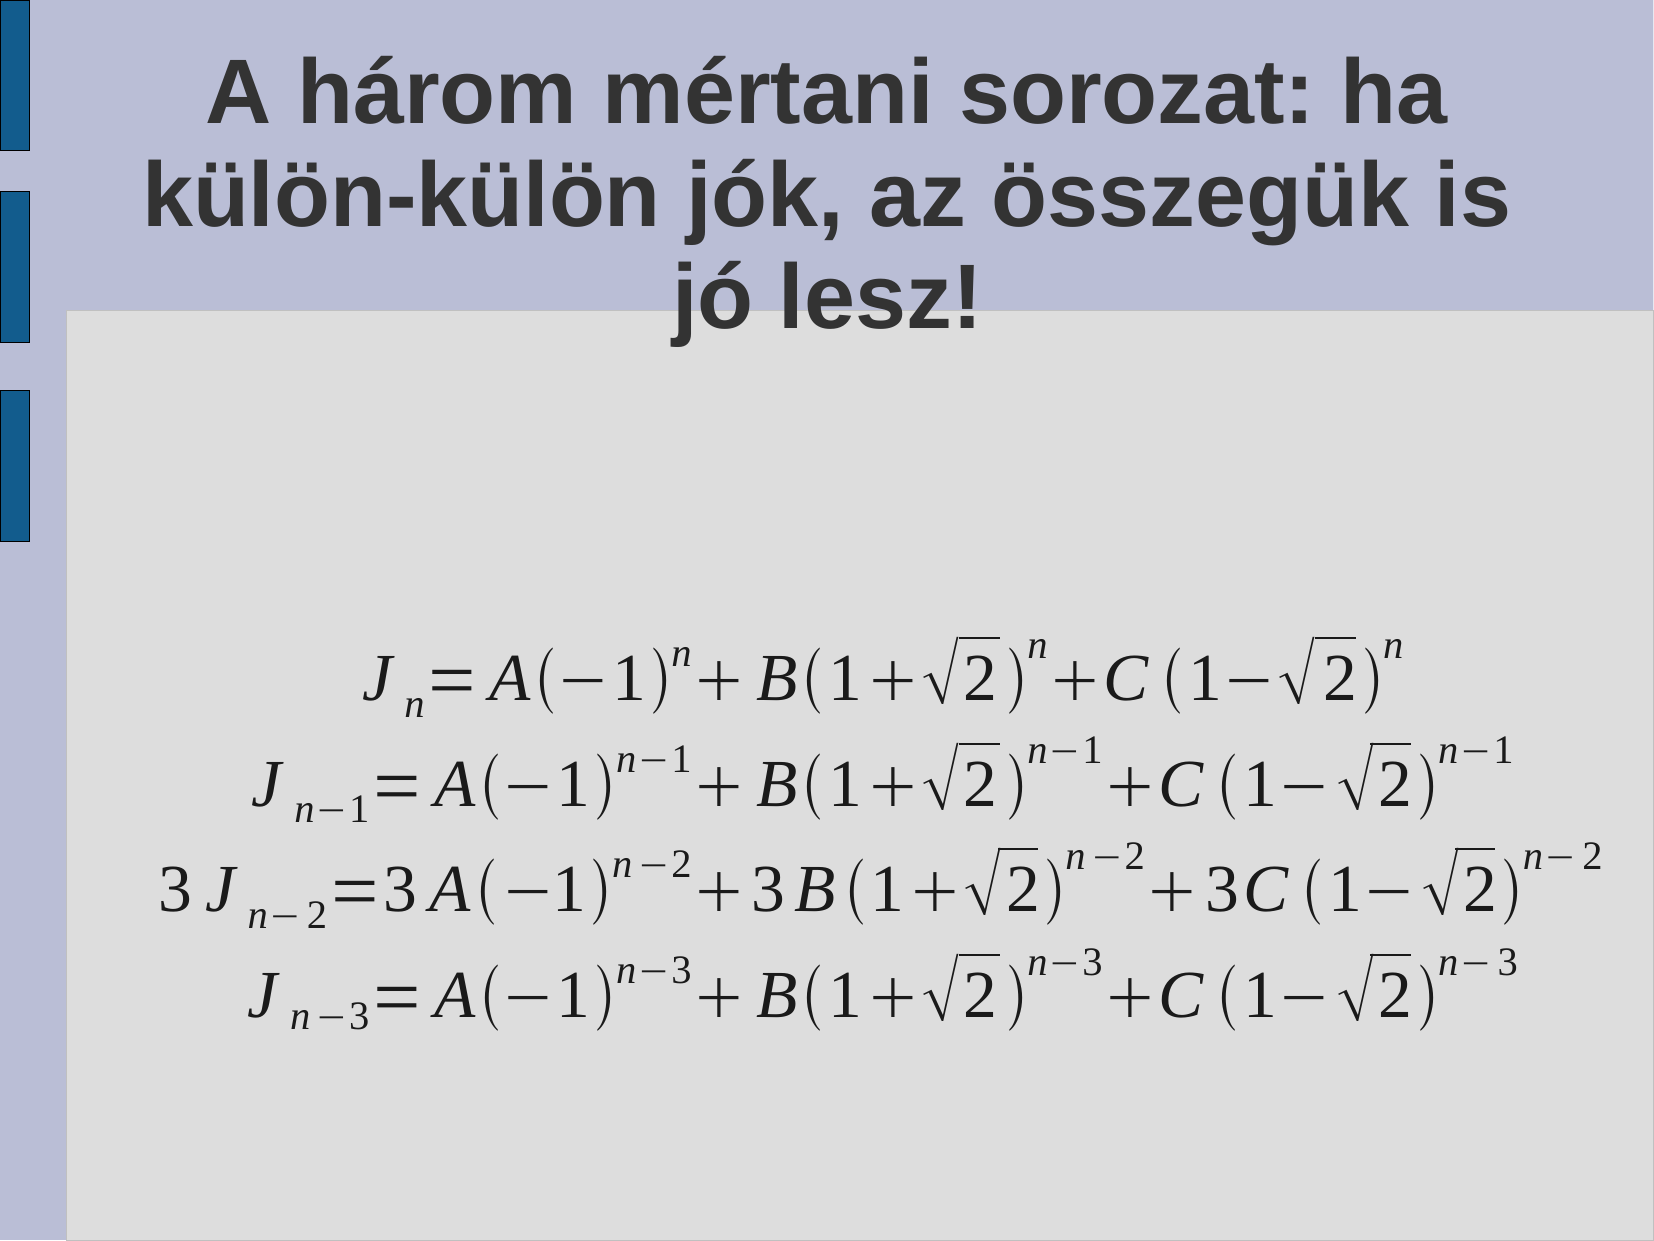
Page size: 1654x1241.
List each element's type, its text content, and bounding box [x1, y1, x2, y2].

title A három mértani sorozat: ha külön-külön jók, az összegük is jó lesz! [121, 40, 1534, 349]
chart [141, 624, 1617, 1040]
